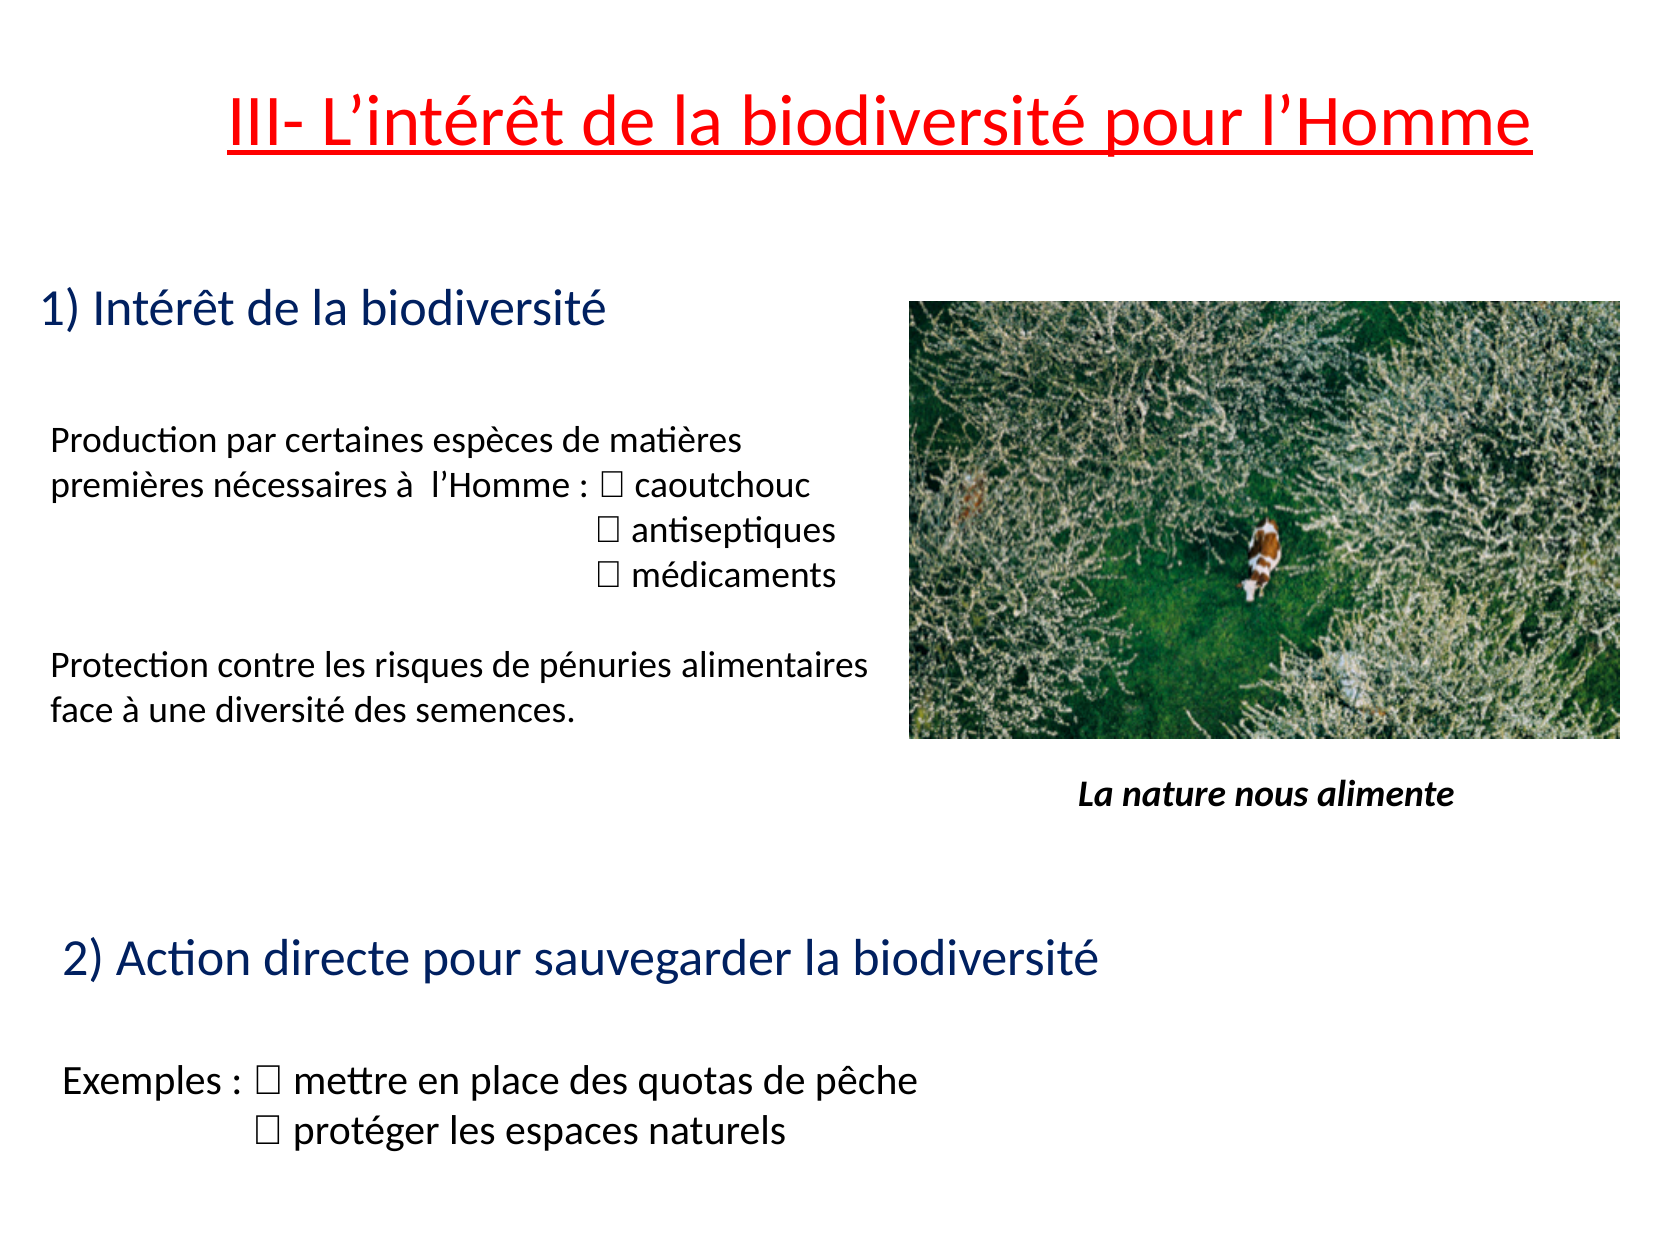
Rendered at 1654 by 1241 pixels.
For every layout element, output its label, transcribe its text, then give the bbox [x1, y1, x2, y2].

text_box III- L’intérêt de la biodiversité pour l’Homme [212, 64, 1583, 169]
text_box La nature nous alimente [1063, 762, 1470, 822]
text_box 1) Intérêt de la biodiversité [23, 265, 1595, 344]
text_box Exemples :  mettre en place des quotas de pêche  protéger les espaces naturels [47, 1045, 1607, 1162]
text_box Production par certaines espèces de matières premières nécessaires à l’Homme :  caoutchouc  antiseptiques  médicaments Protection contre les risques de pénuries alimentaires face à une diversité des semences. [35, 407, 1595, 741]
text_box 2) Action directe pour sauvegarder la biodiversité [47, 915, 1607, 994]
picture [909, 301, 1620, 739]
